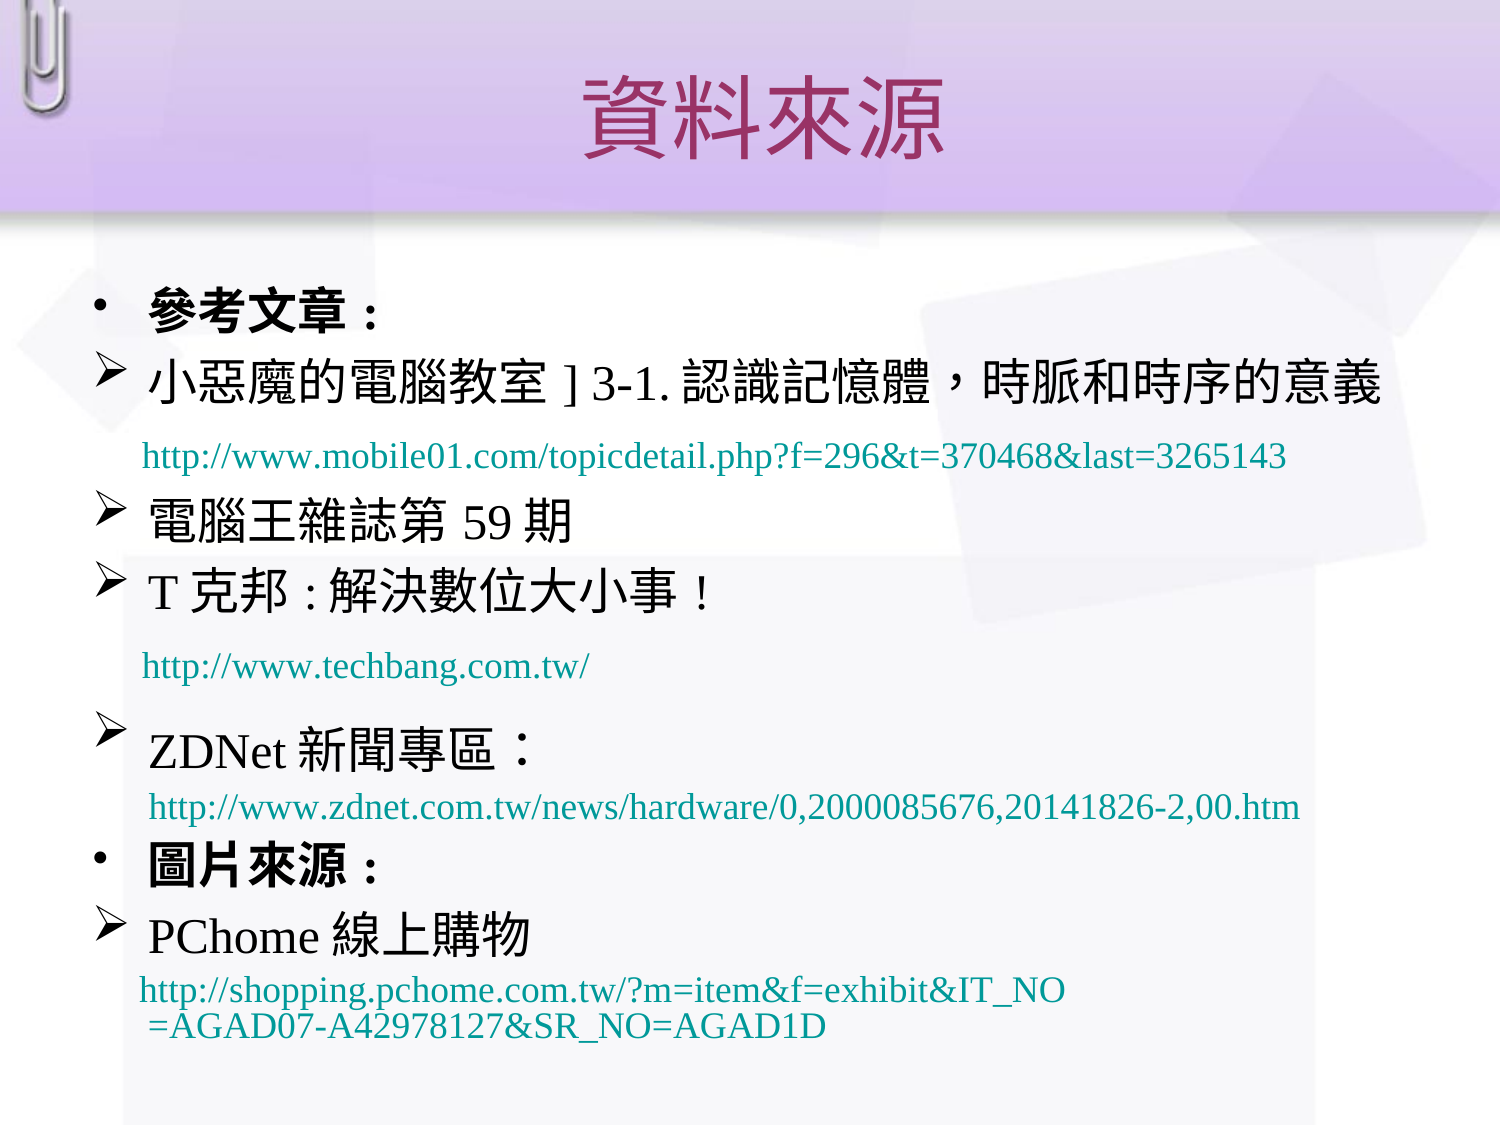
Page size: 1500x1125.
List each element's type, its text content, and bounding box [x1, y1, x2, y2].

picture [0, 0, 1500, 1125]
title 資料來源 [88, 19, 1439, 207]
list 參考文章: 小惡魔的電腦教室] 3-1.認識記憶體，時脈和時序的意義 http://www.mobile01.com/topicdetail.php?f=296&t=370468&last=3265143 電腦王雜誌第59期 T克邦:解決數位大小事! http://www.techbang.com.tw/ ZDNet新聞專區： http://www.zdnet.com.tw/news/hardware/0,2000085676,20141826-2,00.htm 圖片來源: PChome線上購物 http://shopping.pchome.com.tw/?m=item&f=exhibit&IT_NO=AGAD07-A42978127&SR_NO=AGAD1D [76, 208, 1427, 1047]
